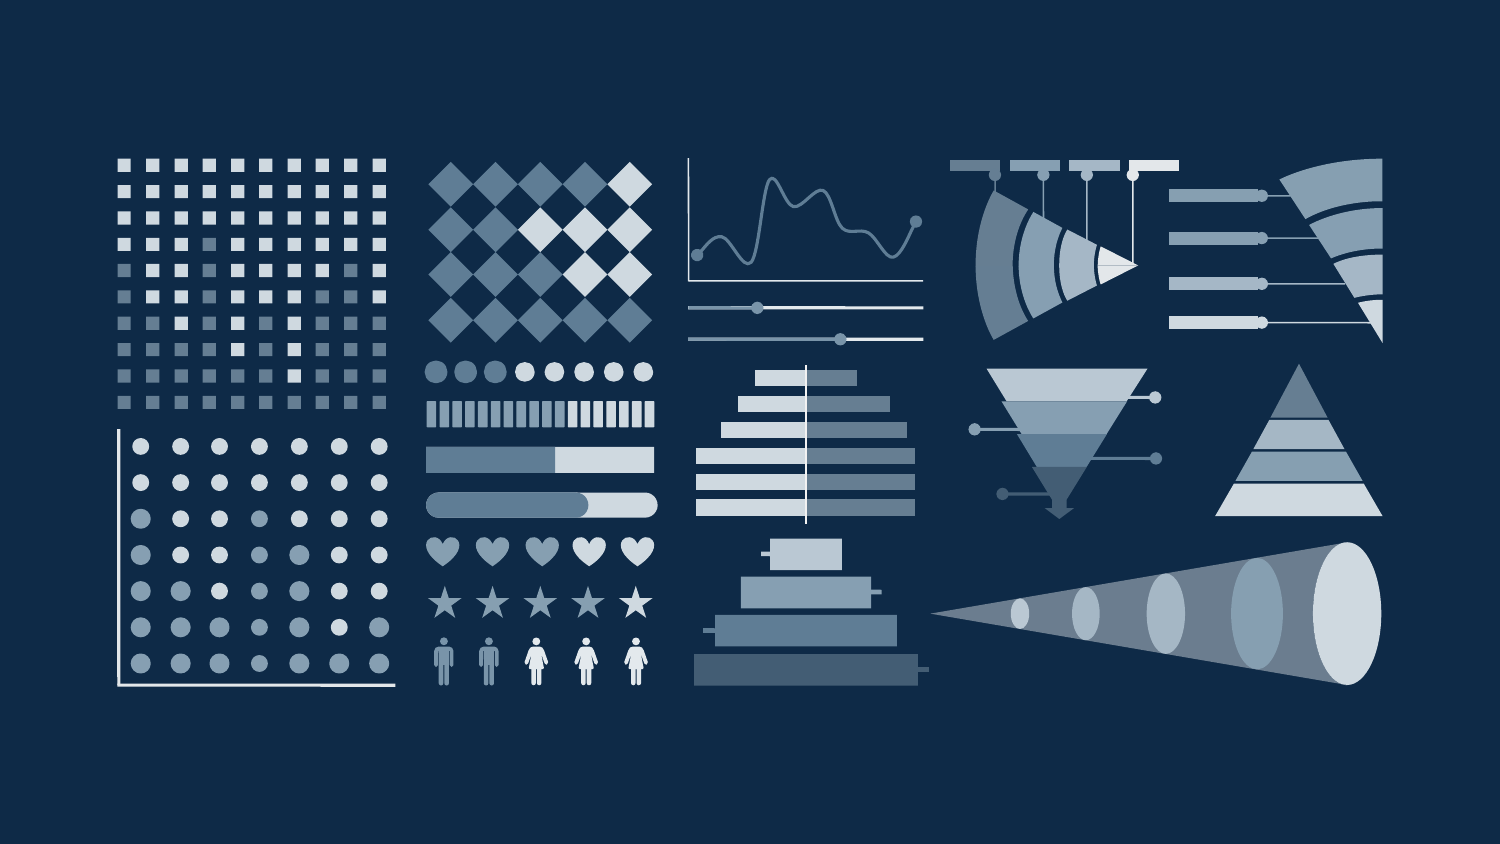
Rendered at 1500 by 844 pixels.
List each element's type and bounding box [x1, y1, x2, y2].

text_box [554, 401, 565, 428]
text_box [287, 158, 301, 172]
text_box [231, 158, 245, 172]
text_box [1270, 363, 1328, 418]
text_box [231, 290, 245, 304]
text_box [330, 438, 348, 455]
text_box [202, 290, 216, 304]
text_box [211, 474, 228, 492]
text_box [117, 395, 131, 409]
text_box [370, 582, 388, 600]
text_box [475, 585, 510, 618]
text_box [259, 290, 273, 304]
text_box [372, 158, 386, 172]
text_box [330, 582, 348, 600]
text_box [250, 438, 268, 455]
text_box [202, 237, 216, 251]
text_box [986, 368, 1148, 520]
text_box [132, 546, 150, 564]
text_box [372, 185, 386, 199]
text_box [344, 290, 358, 304]
text_box [172, 546, 190, 564]
text_box [172, 655, 190, 672]
text_box [231, 316, 245, 330]
text_box [290, 582, 308, 600]
text_box [1059, 229, 1097, 301]
text_box [315, 343, 329, 357]
text_box [146, 185, 160, 199]
text_box [211, 618, 228, 636]
text_box [287, 211, 301, 225]
text_box [574, 637, 598, 686]
text_box [631, 401, 642, 428]
text_box [738, 396, 805, 412]
text_box [516, 401, 527, 428]
text_box [1309, 208, 1383, 259]
text_box [202, 263, 216, 278]
text_box [315, 185, 329, 199]
text_box [117, 158, 131, 172]
text_box [372, 369, 386, 383]
text_box [544, 362, 565, 382]
text_box [146, 237, 160, 251]
text_box [174, 263, 188, 278]
text_box [344, 237, 358, 251]
text_box [211, 582, 228, 600]
text_box [202, 369, 216, 383]
text_box [231, 263, 245, 278]
text_box [503, 401, 514, 428]
text_box [344, 158, 358, 172]
text_box [290, 510, 308, 528]
text_box [287, 316, 301, 330]
text_box [439, 401, 450, 428]
text_box [807, 370, 857, 386]
text_box [370, 546, 388, 564]
text_box [250, 546, 268, 564]
text_box [132, 510, 150, 528]
text_box [370, 618, 388, 636]
text_box [250, 474, 268, 492]
text_box [146, 343, 160, 357]
text_box [132, 438, 150, 455]
text_box [174, 395, 188, 409]
text_box [146, 158, 160, 172]
text_box [428, 161, 653, 343]
text_box [287, 395, 301, 409]
text_box [174, 316, 188, 330]
text_box [202, 343, 216, 357]
text_box [372, 316, 386, 330]
text_box [231, 369, 245, 383]
text_box [344, 395, 358, 409]
text_box [807, 474, 915, 490]
text_box [574, 362, 594, 382]
text_box [211, 510, 228, 528]
text_box [231, 237, 245, 251]
text_box [132, 618, 150, 636]
text_box [259, 158, 273, 172]
text_box [172, 510, 190, 528]
text_box [202, 316, 216, 330]
text_box [571, 585, 605, 618]
text_box [721, 422, 805, 438]
text_box [370, 438, 388, 455]
text_box [211, 546, 228, 564]
text_box [290, 474, 308, 492]
text_box [202, 185, 216, 199]
text_box [259, 343, 273, 357]
text_box [174, 158, 188, 172]
text_box [330, 510, 348, 528]
text_box [807, 448, 915, 464]
text_box [1069, 160, 1120, 171]
text_box [146, 369, 160, 383]
text_box [174, 369, 188, 383]
text_box [475, 537, 510, 567]
text_box [259, 369, 273, 383]
text_box [174, 343, 188, 357]
text_box [315, 395, 329, 409]
text_box [770, 538, 842, 571]
text_box [132, 474, 150, 492]
text_box [426, 446, 655, 473]
text_box [593, 401, 603, 428]
text_box [603, 362, 624, 382]
text_box [485, 362, 506, 382]
text_box [117, 263, 131, 278]
text_box [477, 401, 488, 428]
text_box [259, 211, 273, 225]
text_box [287, 369, 301, 383]
text_box [1215, 483, 1383, 517]
text_box [117, 316, 131, 330]
text_box [344, 263, 358, 278]
text_box [1253, 419, 1345, 450]
text_box [529, 401, 539, 428]
text_box [619, 401, 629, 428]
text_box [172, 582, 190, 600]
text_box [524, 637, 549, 686]
text_box [434, 637, 454, 686]
text_box [618, 585, 653, 618]
text_box [231, 211, 245, 225]
text_box [452, 401, 462, 428]
text_box [427, 585, 462, 618]
text_box [1169, 189, 1258, 202]
text_box [287, 343, 301, 357]
text_box [211, 438, 228, 455]
text_box [259, 185, 273, 199]
text_box [525, 537, 559, 567]
text_box [1357, 299, 1383, 344]
text_box [755, 370, 805, 386]
text_box [479, 637, 499, 686]
text_box [315, 237, 329, 251]
text_box [315, 211, 329, 225]
text_box [1169, 232, 1258, 245]
text_box [290, 655, 308, 672]
text_box [202, 395, 216, 409]
text_box [231, 343, 245, 357]
text_box [231, 395, 245, 409]
text_box [287, 263, 301, 278]
text_box [330, 618, 348, 636]
text_box [633, 362, 654, 382]
text_box [146, 395, 160, 409]
text_box [696, 448, 805, 464]
text_box [606, 401, 616, 428]
text_box [807, 499, 915, 516]
text_box [344, 316, 358, 330]
text_box [1333, 254, 1383, 298]
text_box [287, 185, 301, 199]
text_box [132, 582, 150, 600]
text_box [1169, 316, 1258, 329]
text_box [287, 290, 301, 304]
text_box [465, 401, 475, 428]
text_box [330, 655, 348, 672]
text_box [174, 185, 188, 199]
text_box [426, 492, 658, 518]
text_box [344, 185, 358, 199]
text_box [315, 290, 329, 304]
text_box [372, 395, 386, 409]
text_box [172, 438, 190, 455]
text_box [117, 369, 131, 383]
text_box [580, 401, 591, 428]
text_box [1169, 277, 1258, 290]
text_box [250, 510, 268, 528]
text_box [930, 542, 1382, 686]
text_box [174, 290, 188, 304]
text_box [259, 263, 273, 278]
text_box [620, 537, 655, 567]
text_box [696, 474, 805, 490]
text_box [250, 655, 268, 672]
text_box [975, 190, 1029, 340]
text_box [515, 362, 535, 382]
text_box [117, 185, 131, 199]
text_box [372, 343, 386, 357]
text_box [172, 618, 190, 636]
text_box [426, 401, 437, 428]
text_box [315, 158, 329, 172]
text_box [117, 290, 131, 304]
text_box [250, 582, 268, 600]
text_box [330, 546, 348, 564]
text_box [807, 422, 907, 438]
text_box [146, 211, 160, 225]
text_box [1097, 246, 1139, 285]
text_box [950, 160, 1000, 171]
text_box [694, 654, 918, 686]
text_box [344, 211, 358, 225]
text_box [259, 316, 273, 330]
text_box [174, 237, 188, 251]
text_box [490, 401, 501, 428]
text_box [315, 369, 329, 383]
text_box [1018, 211, 1063, 319]
text_box [426, 537, 460, 567]
text_box [624, 637, 648, 686]
text_box [202, 211, 216, 225]
text_box [372, 237, 386, 251]
text_box [146, 316, 160, 330]
text_box [259, 395, 273, 409]
text_box [370, 655, 388, 672]
text_box [287, 237, 301, 251]
text_box [370, 510, 388, 528]
text_box [315, 316, 329, 330]
text_box [567, 401, 578, 428]
text_box [172, 474, 190, 492]
text_box [250, 618, 268, 636]
text_box [644, 401, 655, 428]
text_box [290, 618, 308, 636]
text_box [372, 290, 386, 304]
text_box [372, 263, 386, 278]
text_box [696, 499, 805, 516]
text_box [372, 211, 386, 225]
text_box [1279, 158, 1383, 220]
text_box [807, 396, 890, 412]
text_box [455, 362, 476, 382]
text_box [290, 438, 308, 455]
text_box [330, 474, 348, 492]
text_box [740, 576, 872, 609]
text_box [572, 537, 606, 567]
text_box [523, 585, 558, 618]
text_box [146, 290, 160, 304]
text_box [174, 211, 188, 225]
text_box [132, 655, 150, 672]
text_box [211, 655, 228, 672]
text_box [259, 237, 273, 251]
text_box [1010, 160, 1060, 171]
text_box [542, 401, 552, 428]
text_box [1129, 160, 1179, 171]
text_box [344, 369, 358, 383]
text_box [117, 211, 131, 225]
text_box [315, 263, 329, 278]
text_box [117, 237, 131, 251]
text_box [426, 362, 446, 382]
text_box [231, 185, 245, 199]
text_box [290, 546, 308, 564]
text_box [344, 343, 358, 357]
text_box [370, 474, 388, 492]
text_box [715, 614, 897, 647]
text_box [202, 158, 216, 172]
text_box [146, 263, 160, 278]
text_box [1235, 451, 1363, 481]
text_box [117, 343, 131, 357]
